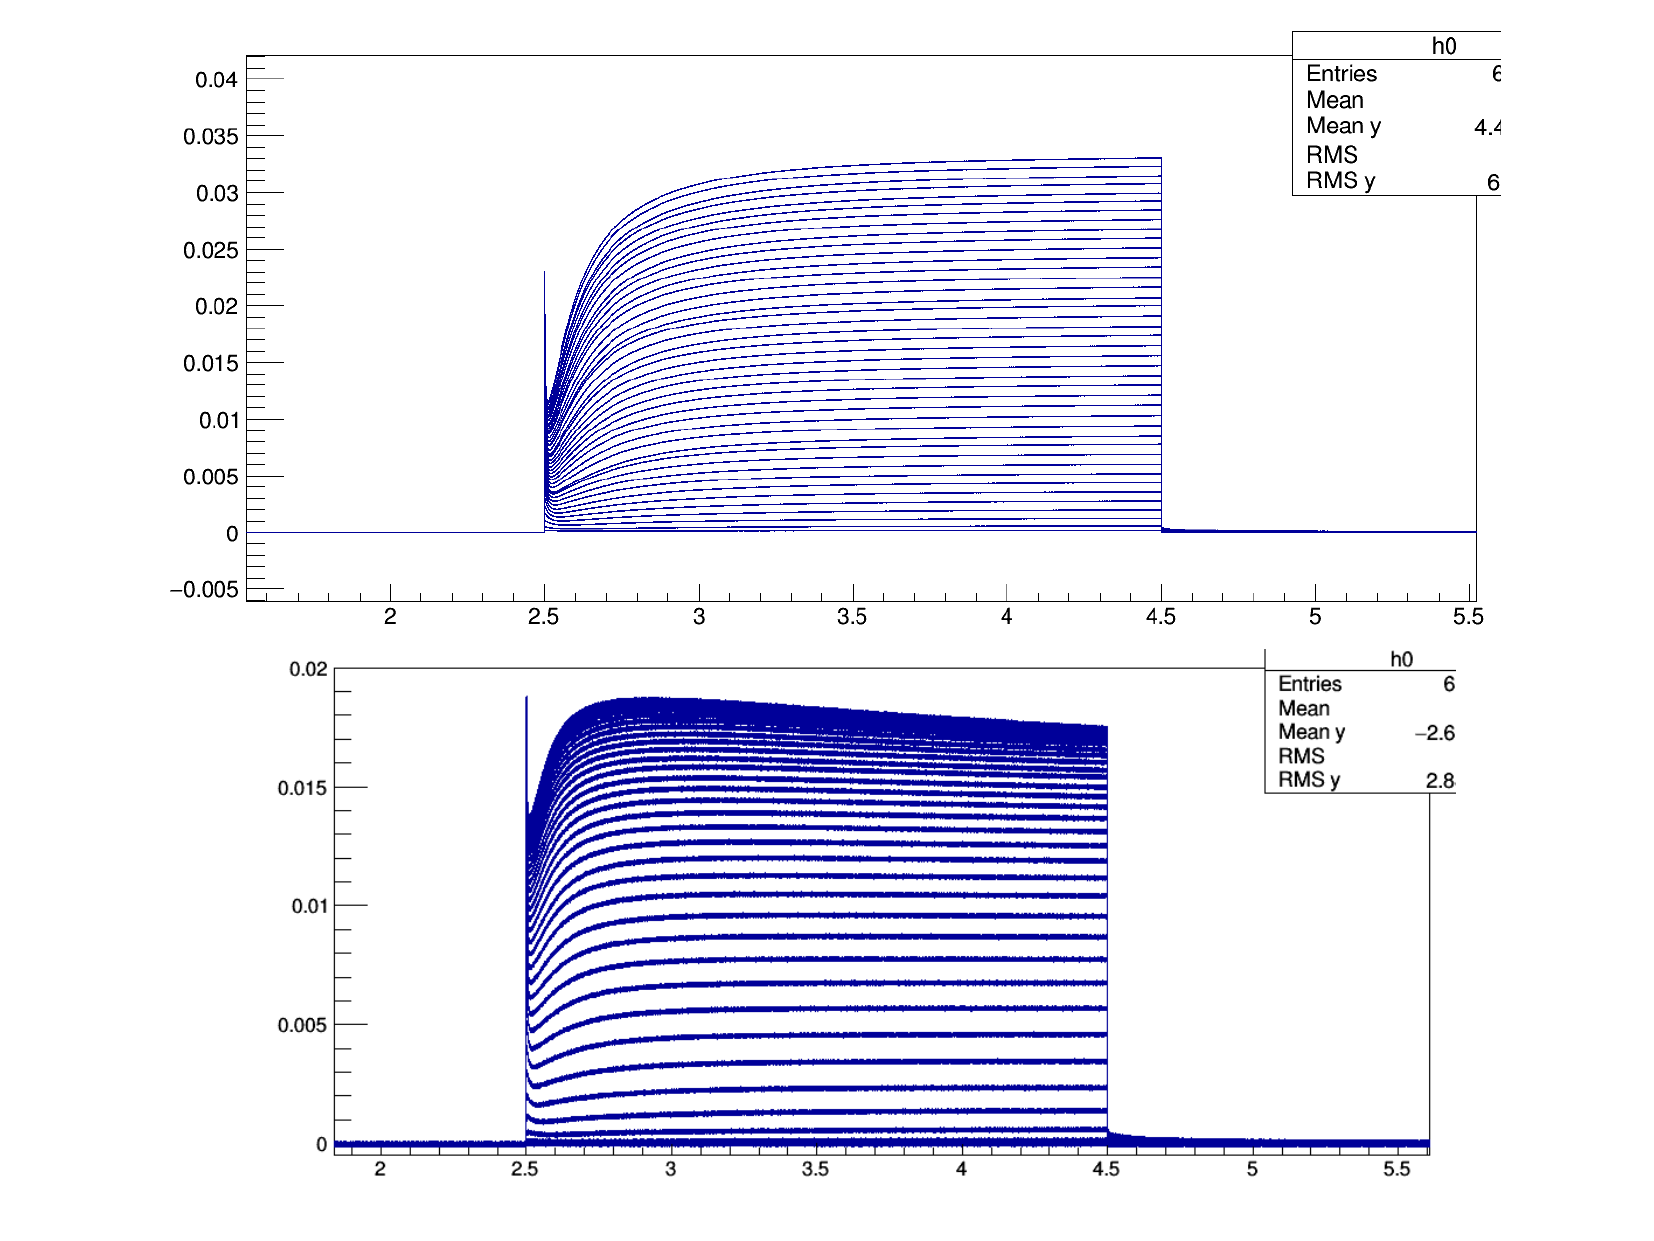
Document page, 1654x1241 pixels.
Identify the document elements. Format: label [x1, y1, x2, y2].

picture [258, 649, 1456, 1186]
picture [165, 28, 1501, 631]
